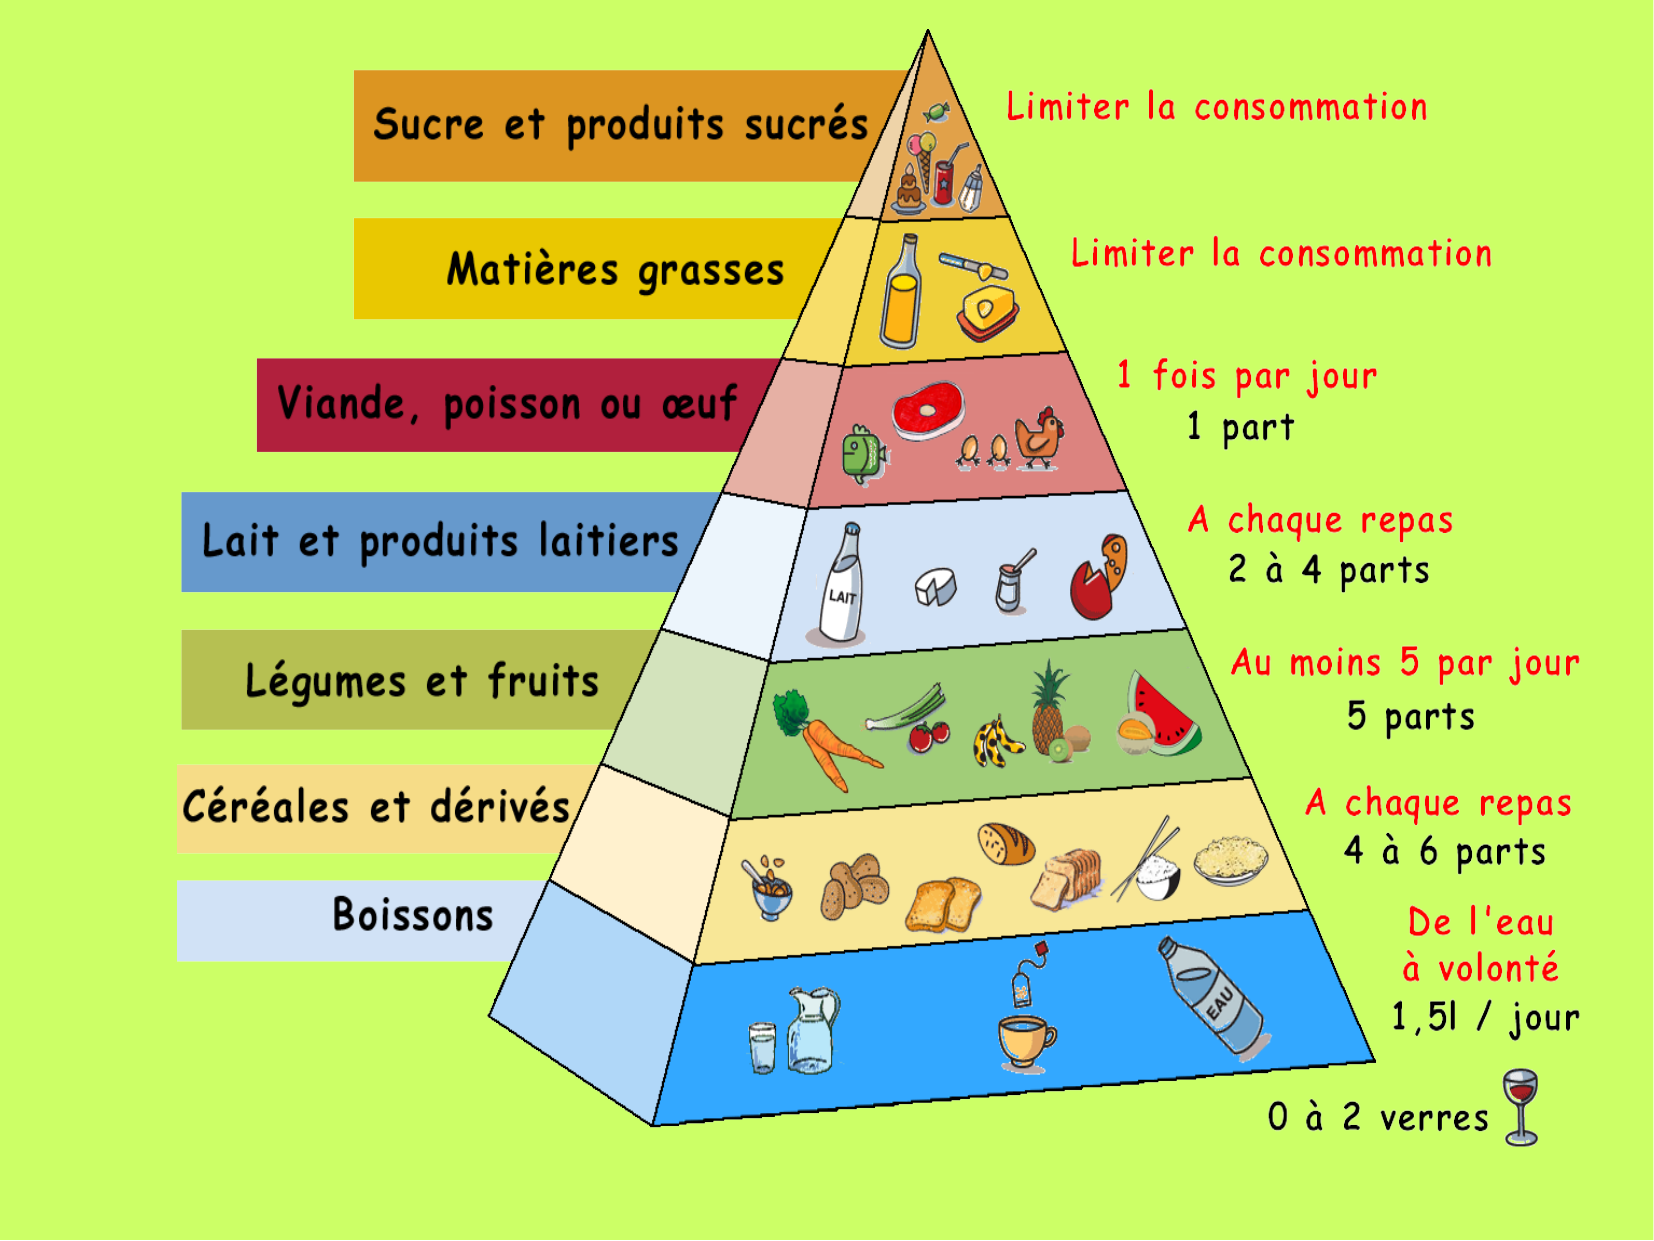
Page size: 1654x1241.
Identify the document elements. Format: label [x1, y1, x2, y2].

picture [177, 29, 1595, 1152]
